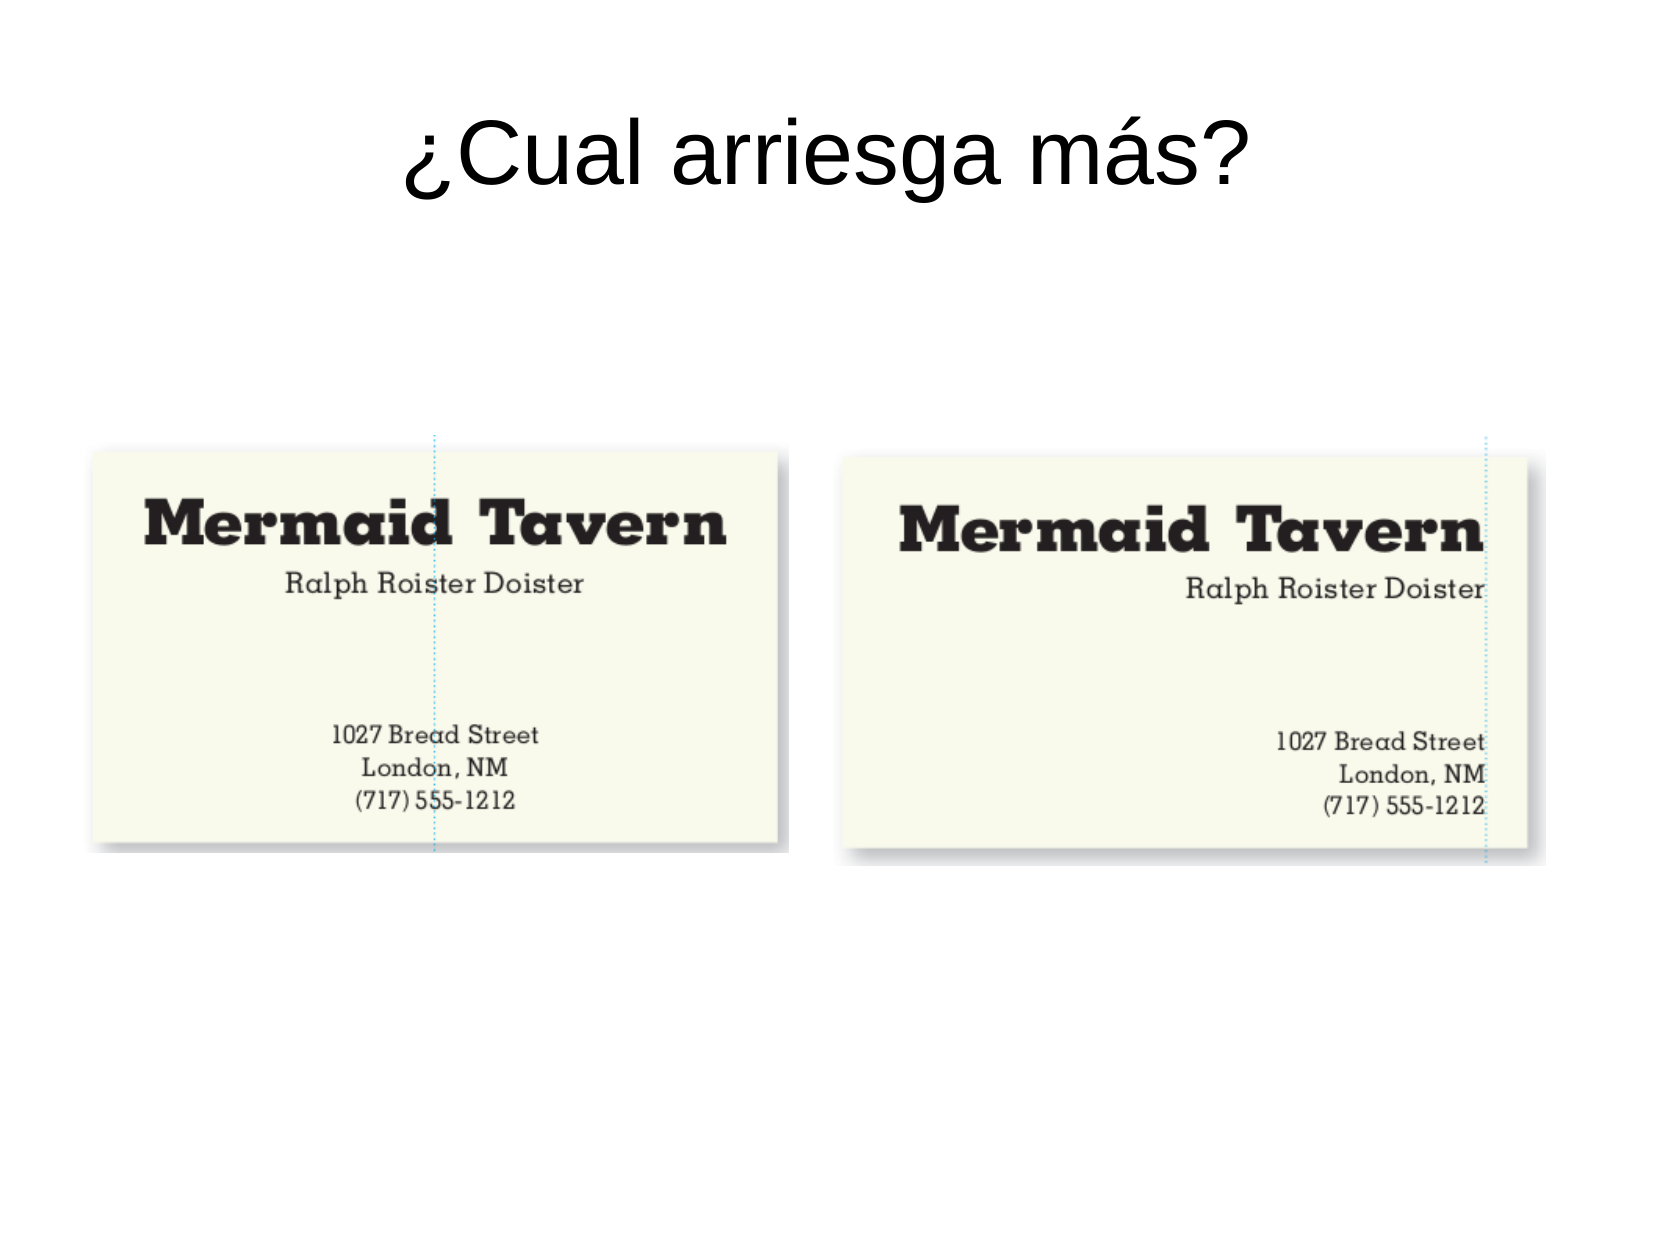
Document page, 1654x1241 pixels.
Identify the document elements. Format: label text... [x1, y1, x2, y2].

title ¿Cual arriesga más? [82, 49, 1571, 257]
picture [82, 435, 789, 853]
picture [823, 434, 1546, 866]
